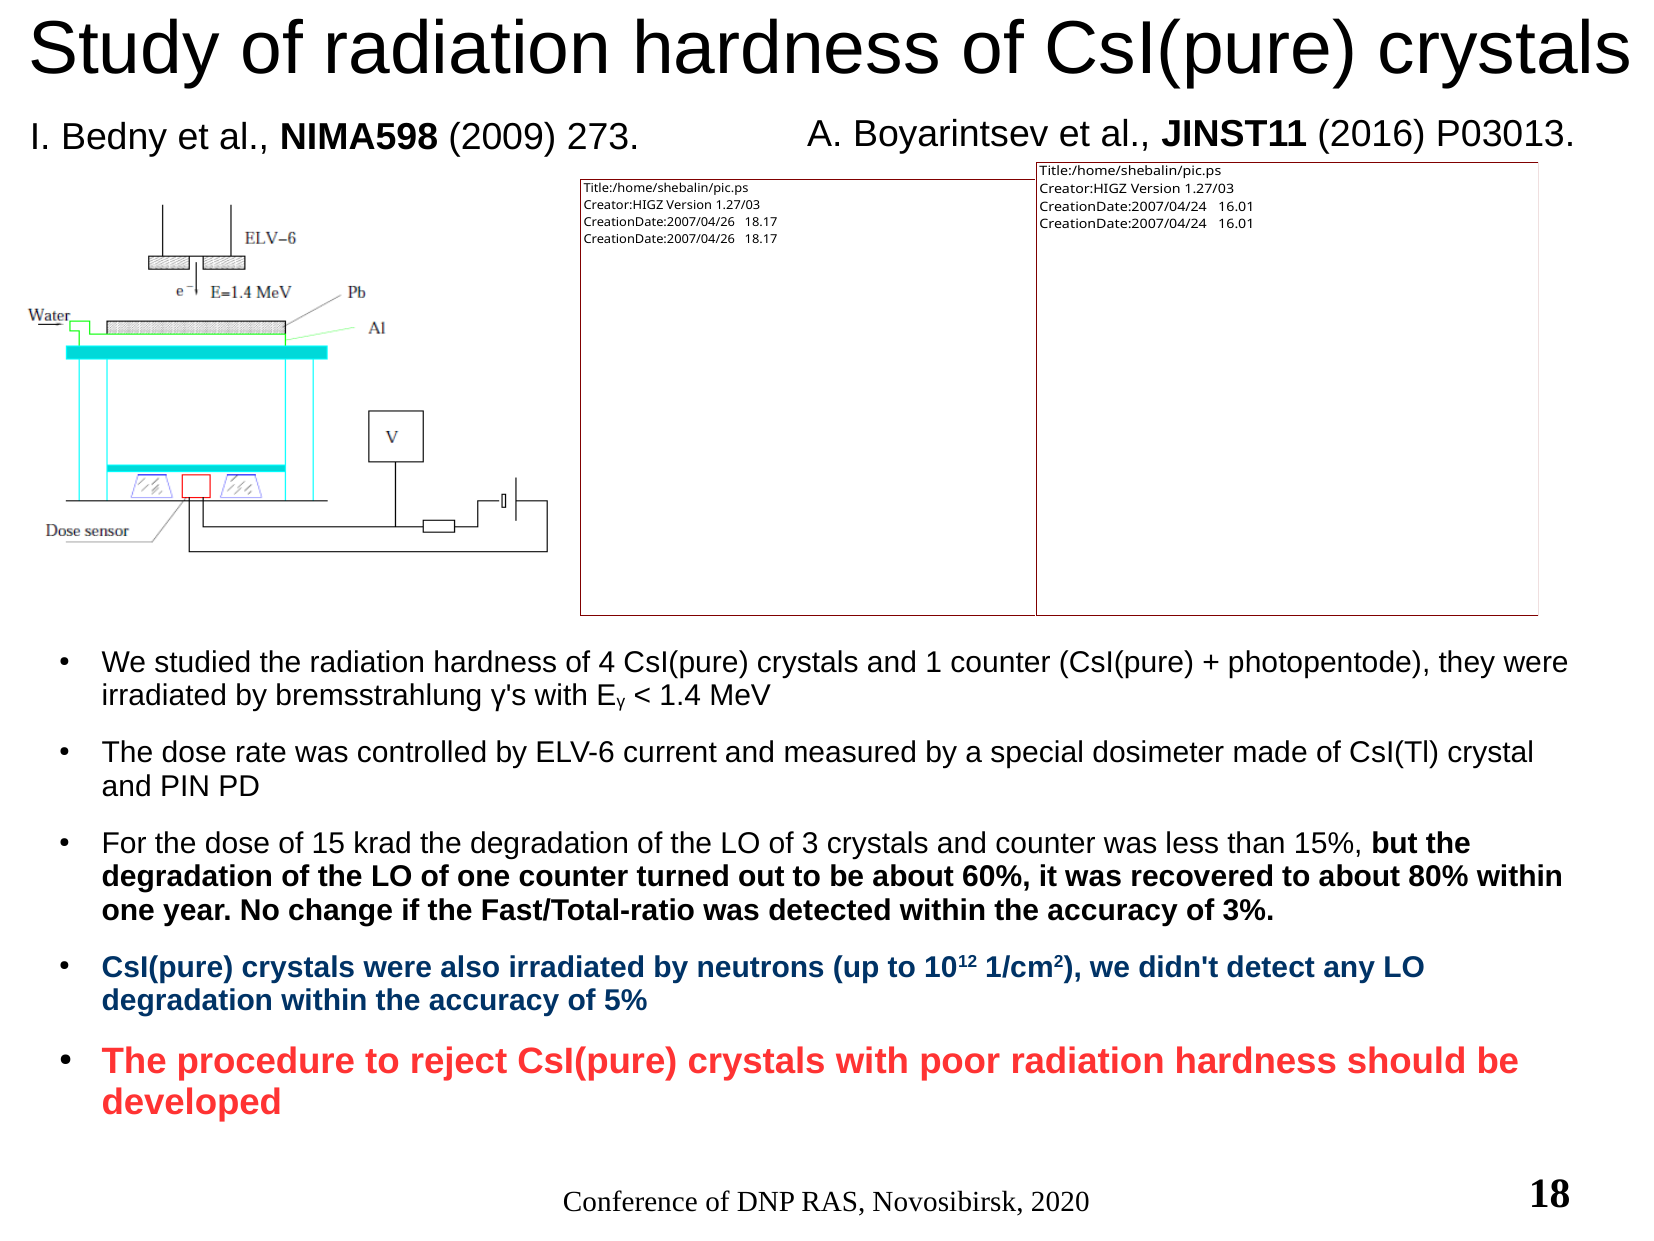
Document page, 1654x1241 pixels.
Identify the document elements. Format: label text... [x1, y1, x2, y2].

picture [579, 162, 1539, 616]
list We studied the radiation hardness of 4 CsI(pure) crystals and 1 counter (CsI(pure) + photopentode), they were irradiated by bremsstrahlung γ's with Eγ < 1.4 MeV The dose rate was controlled by ELV-6 current and measured by a special dosimeter made of CsI(Tl) crystal and PIN PD For the dose of 15 krad the degradation of the LO of 3 crystals and counter was less than 15%, but the degradation of the LO of one counter turned out to be about 60%, it was recovered to about 80% within one year. No change if the Fast/Total-ratio was detected within the accuracy of 3%. CsI(pure) crystals were also irradiated by neutrons (up to 1012 1/cm2), we didn't detect any LO degradation within the accuracy of 5% The procedure to reject CsI(pure) crystals with poor radiation hardness should be developed [45, 645, 1576, 1126]
picture [15, 194, 556, 562]
text_box I. Bedny et al., NIMA598 (2009) 273. [15, 108, 655, 166]
title Study of radiation hardness of CsI(pure) crystals [26, 5, 1636, 91]
text_box A. Boyarintsev et al., JINST11 (2016) P03013. [792, 105, 1591, 162]
